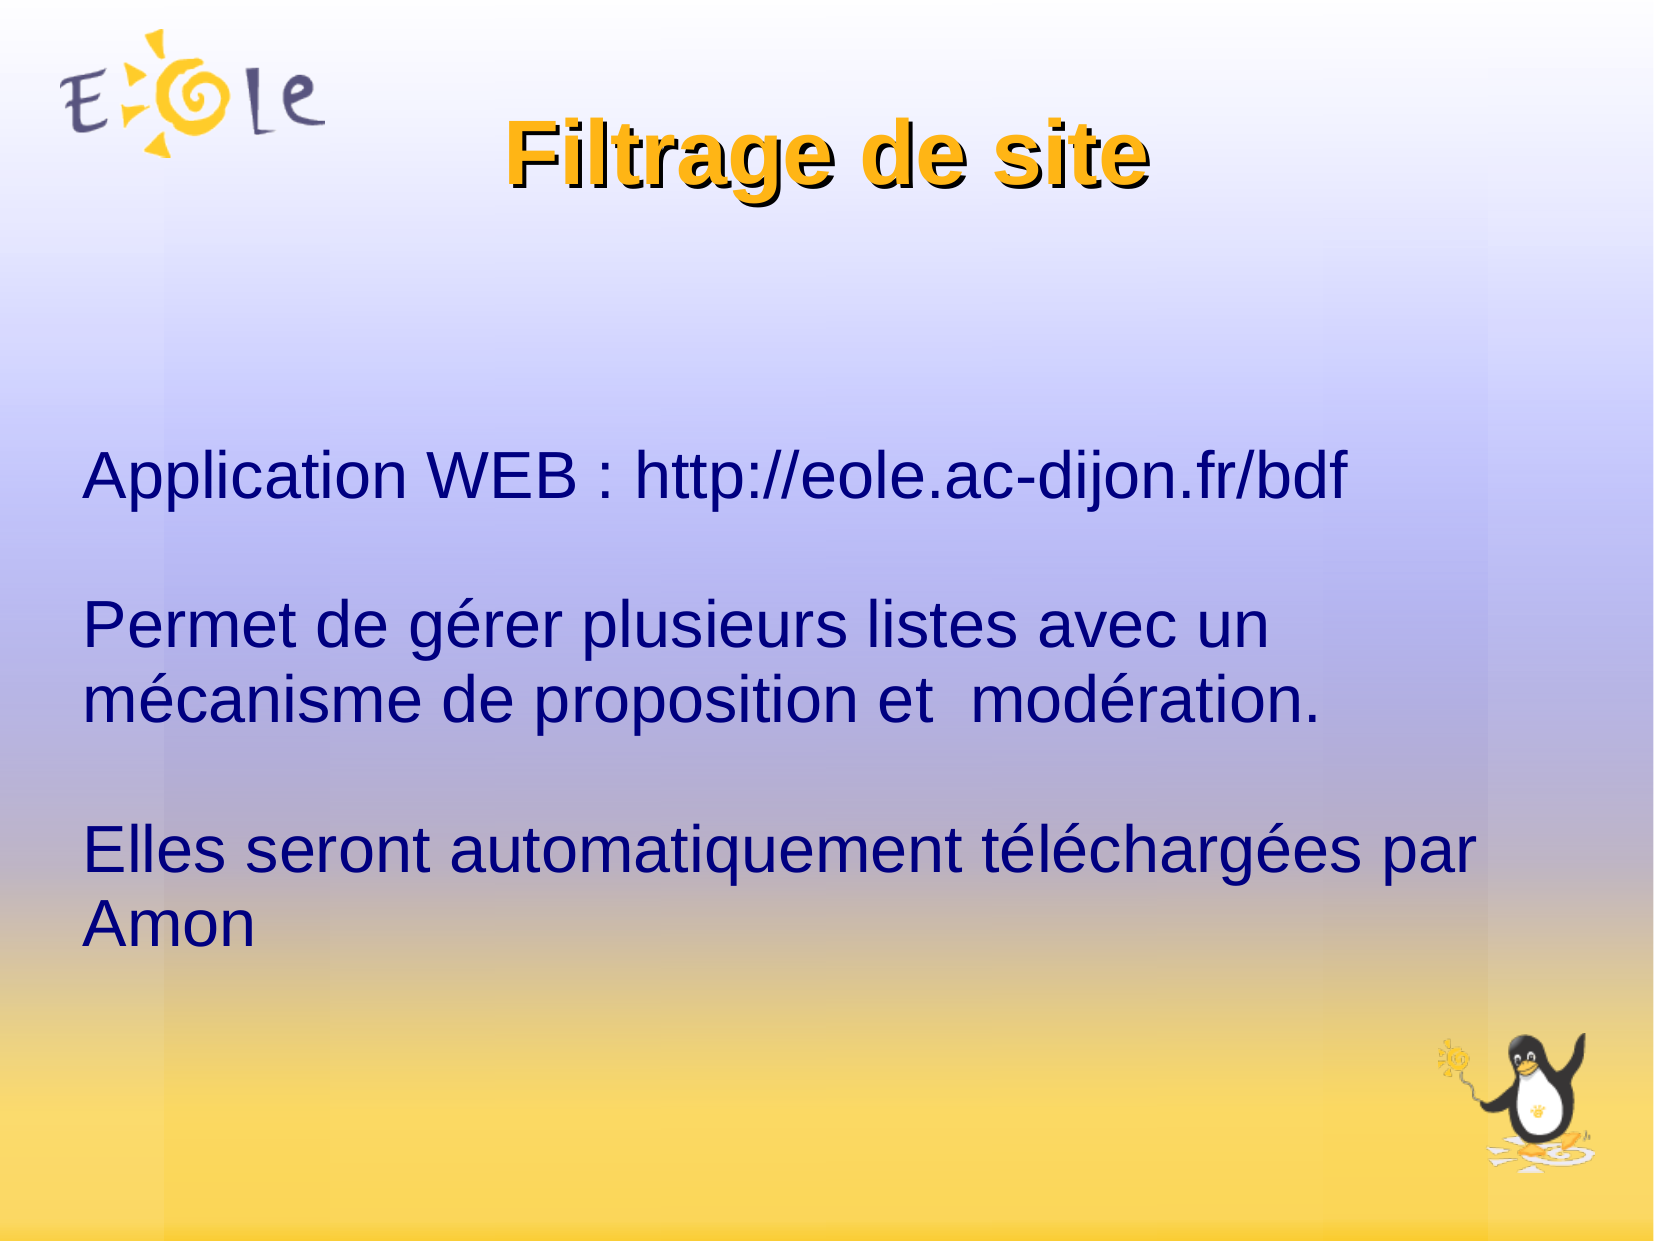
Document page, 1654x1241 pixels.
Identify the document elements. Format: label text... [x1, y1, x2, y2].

subtitle Application WEB : http://eole.ac-dijon.fr/bdf Permet de gérer plusieurs listes avec un mécanisme de proposition et modération. Elles seront automatiquement téléchargées par Amon [82, 290, 1571, 1109]
picture [0, 0, 1654, 1241]
title Filtrage de site [82, 49, 1571, 257]
